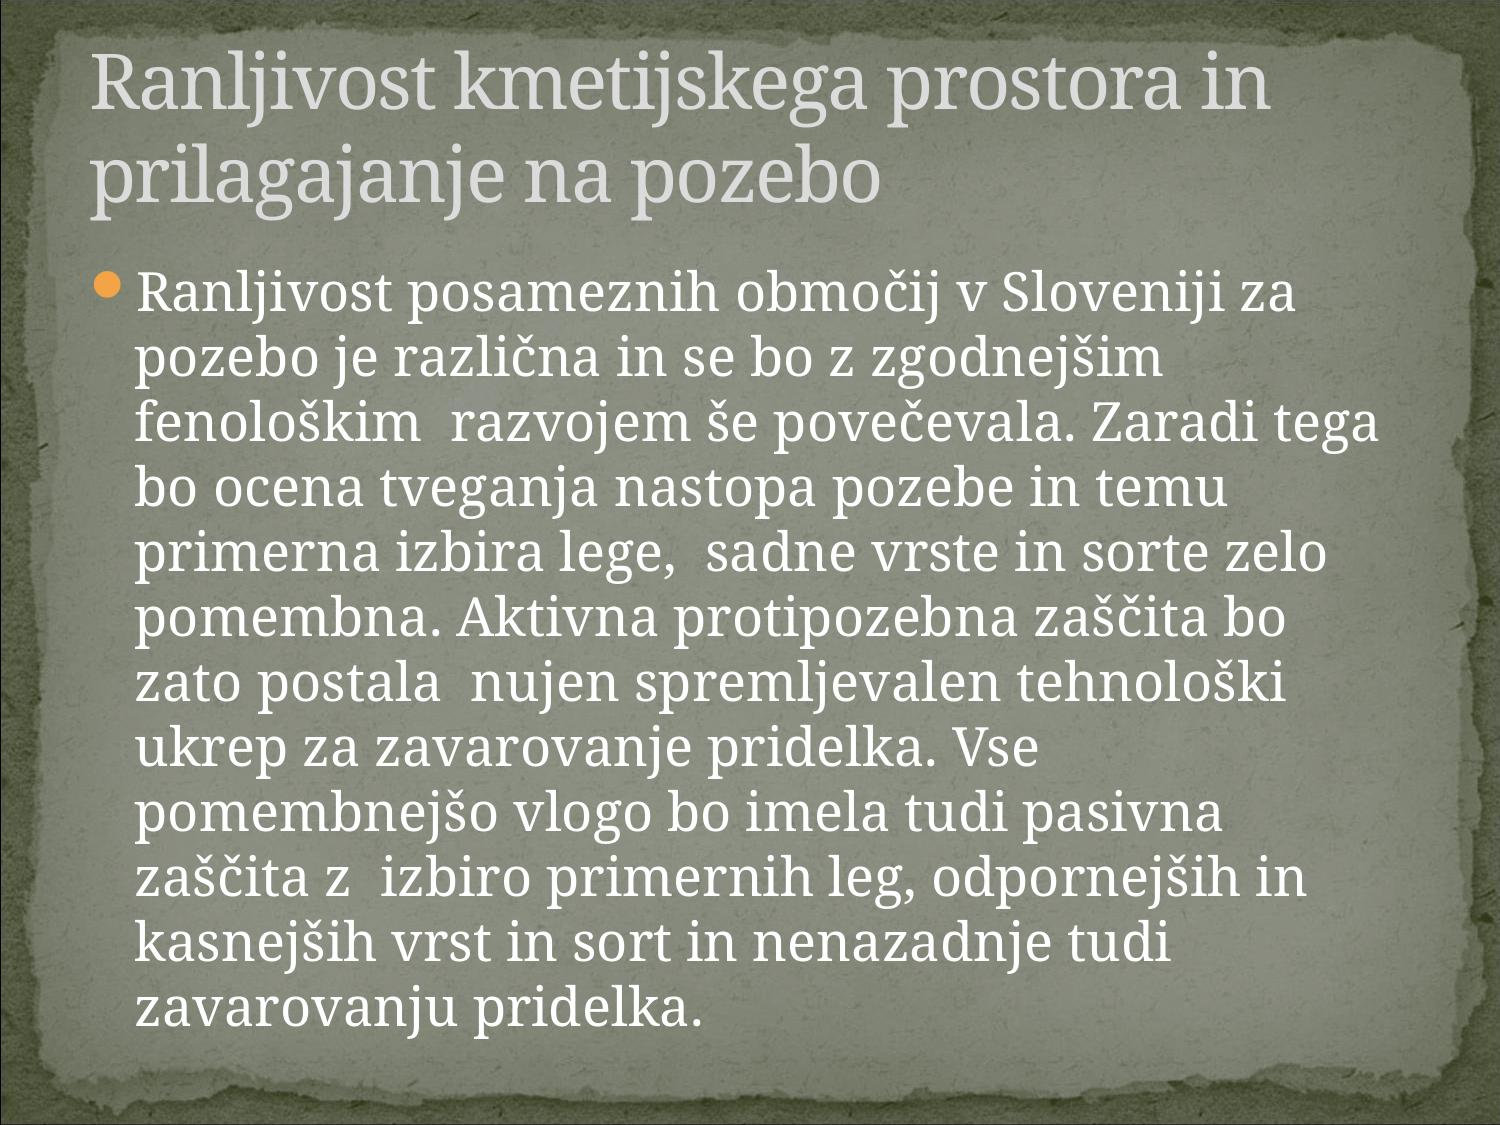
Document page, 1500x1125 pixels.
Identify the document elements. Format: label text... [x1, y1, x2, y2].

list Ranljivost posameznih območij v Sloveniji za pozebo je različna in se bo z zgodnejšim fenološkim razvojem še povečevala. Zaradi tega bo ocena tveganja nastopa pozebe in temu primerna izbira lege, sadne vrste in sorte zelo pomembna. Aktivna protipozebna zaščita bo zato postala nujen spremljevalen tehnološki ukrep za zavarovanje pridelka. Vse pomembnejšo vlogo bo imela tudi pasivna zaščita z izbiro primernih leg, odpornejših in kasnejših vrst in sort in nenazadnje tudi zavarovanju pridelka. [75, 249, 1425, 1000]
title Ranljivost kmetijskega prostora in prilagajanje na pozebo [75, 24, 1425, 225]
picture [0, 0, 1500, 1125]
